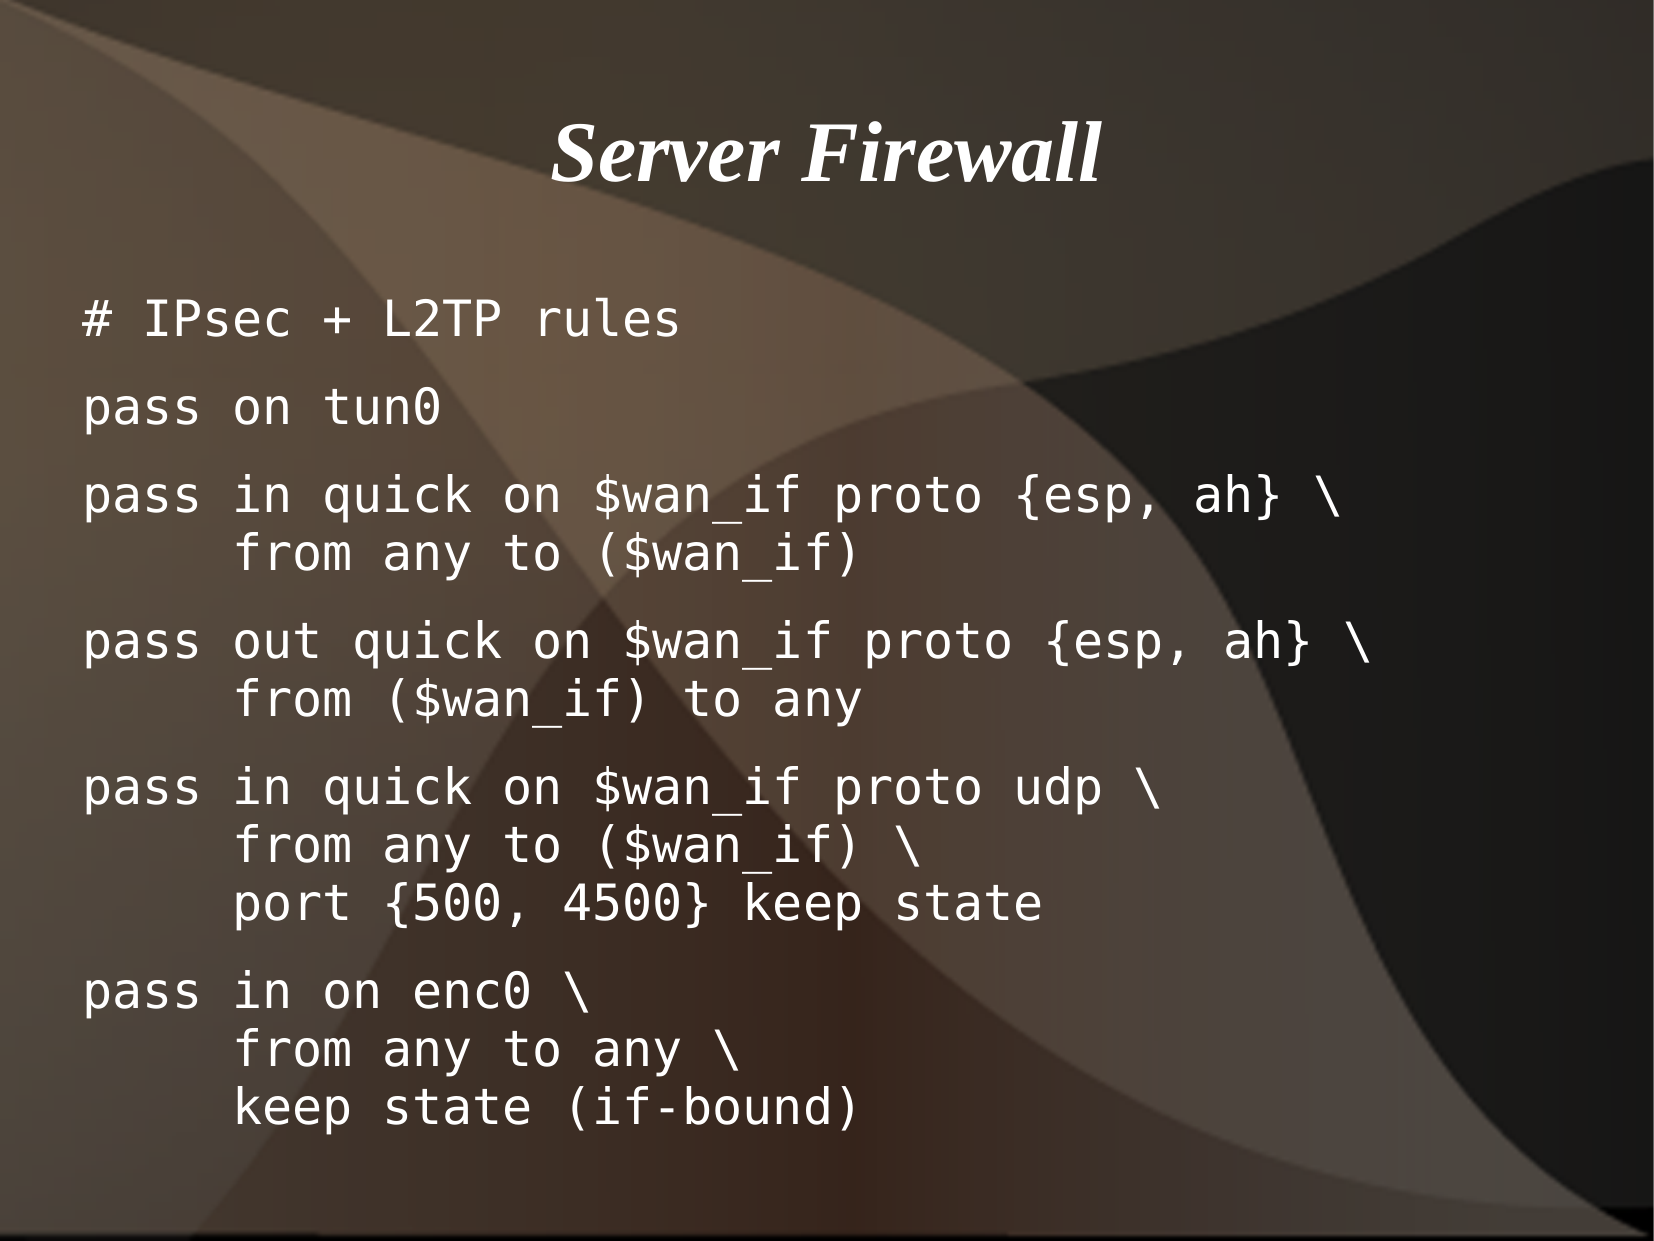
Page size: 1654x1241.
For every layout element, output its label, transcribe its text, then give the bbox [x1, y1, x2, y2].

list # IPsec + L2TP rules pass on tun0 pass in quick on $wan_if proto {esp, ah} \ from any to ($wan_if) pass out quick on $wan_if proto {esp, ah} \ from ($wan_if) to any pass in quick on $wan_if proto udp \ from any to ($wan_if) \ port {500, 4500} keep state pass in on enc0 \ from any to any \ keep state (if-bound) [82, 290, 1571, 1137]
picture [0, 0, 1654, 1241]
title Server Firewall [82, 49, 1571, 257]
